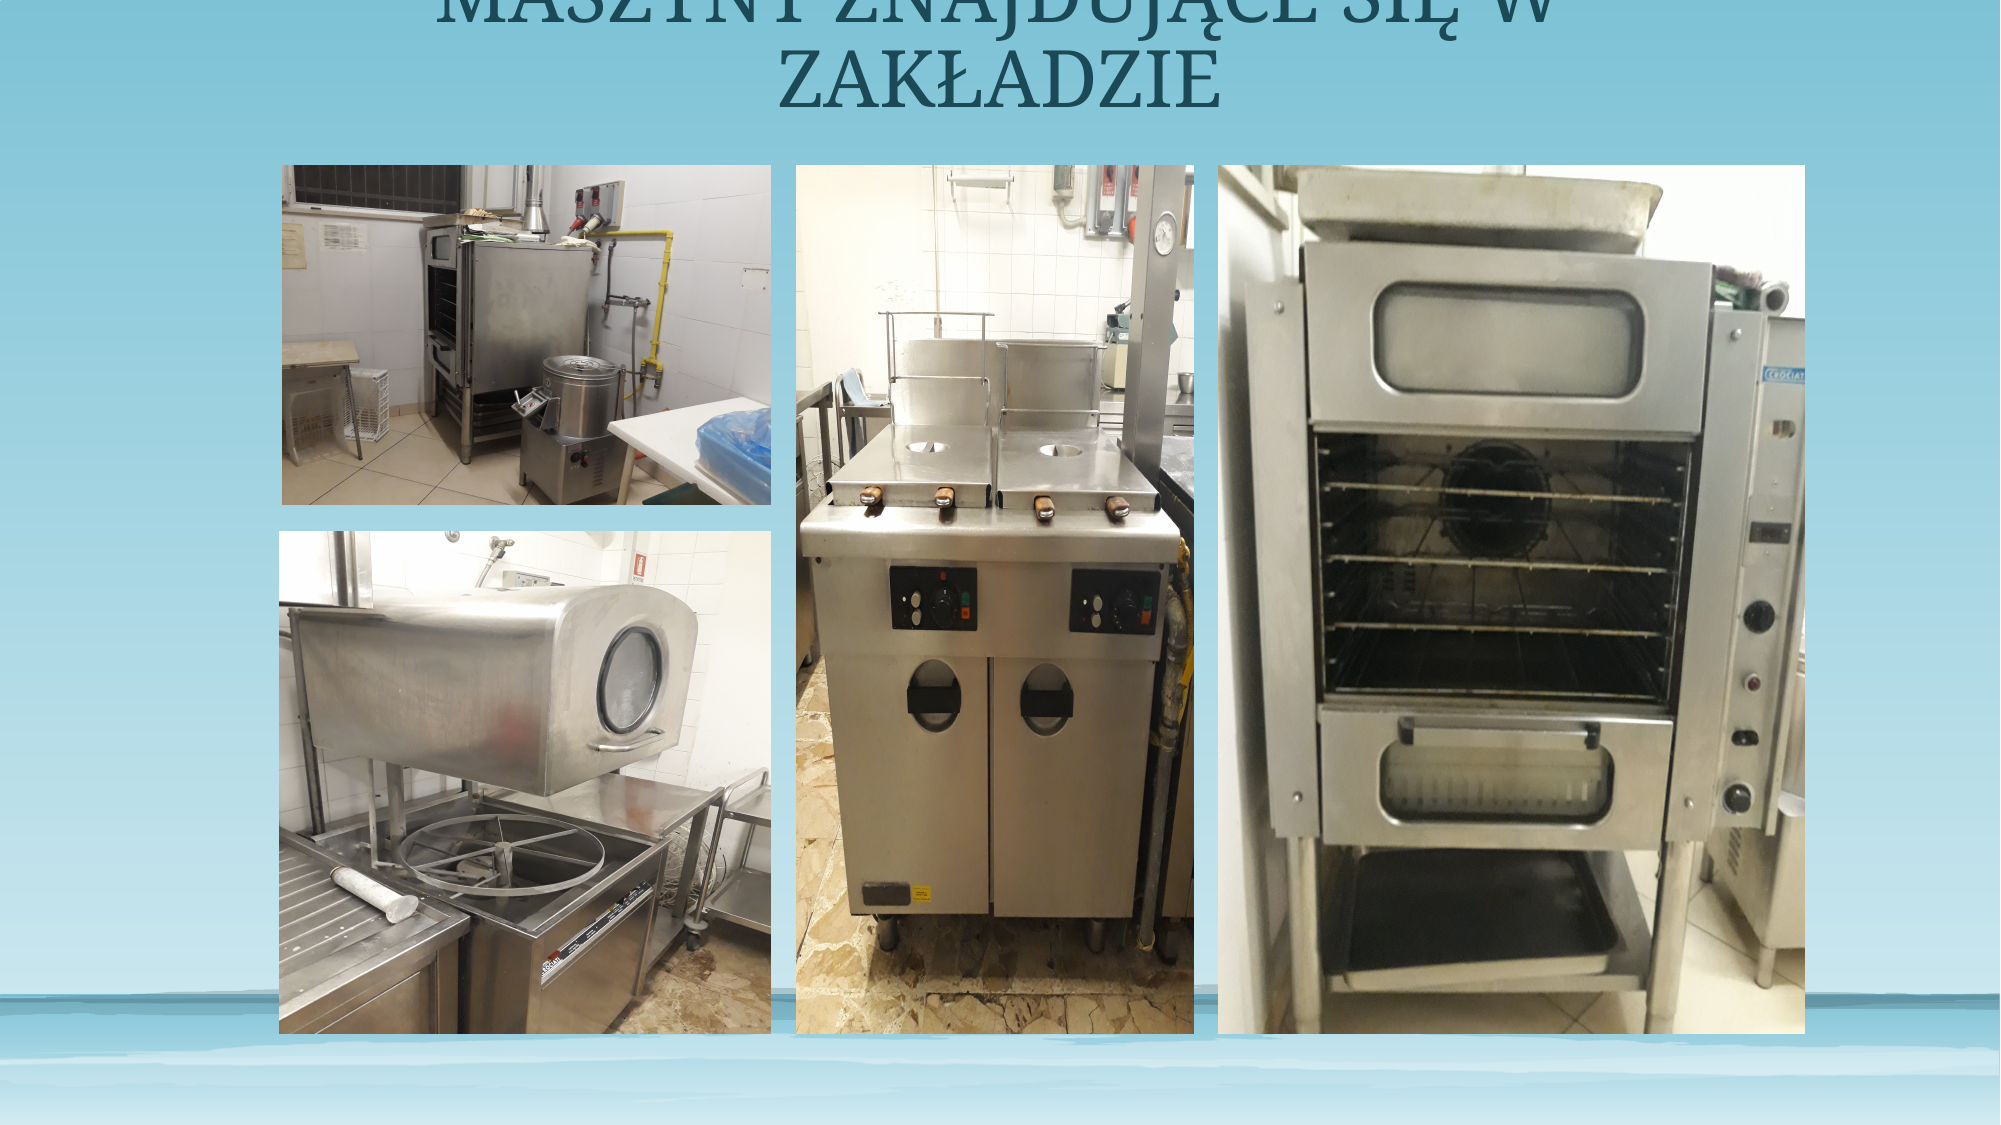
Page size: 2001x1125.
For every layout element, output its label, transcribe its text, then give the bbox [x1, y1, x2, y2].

picture [0, 165, 2000, 1103]
title MASZYNY ZNAJDUJĄCE SIĘ W ZAKŁADZIE [219, 0, 1780, 126]
picture [282, 165, 771, 505]
